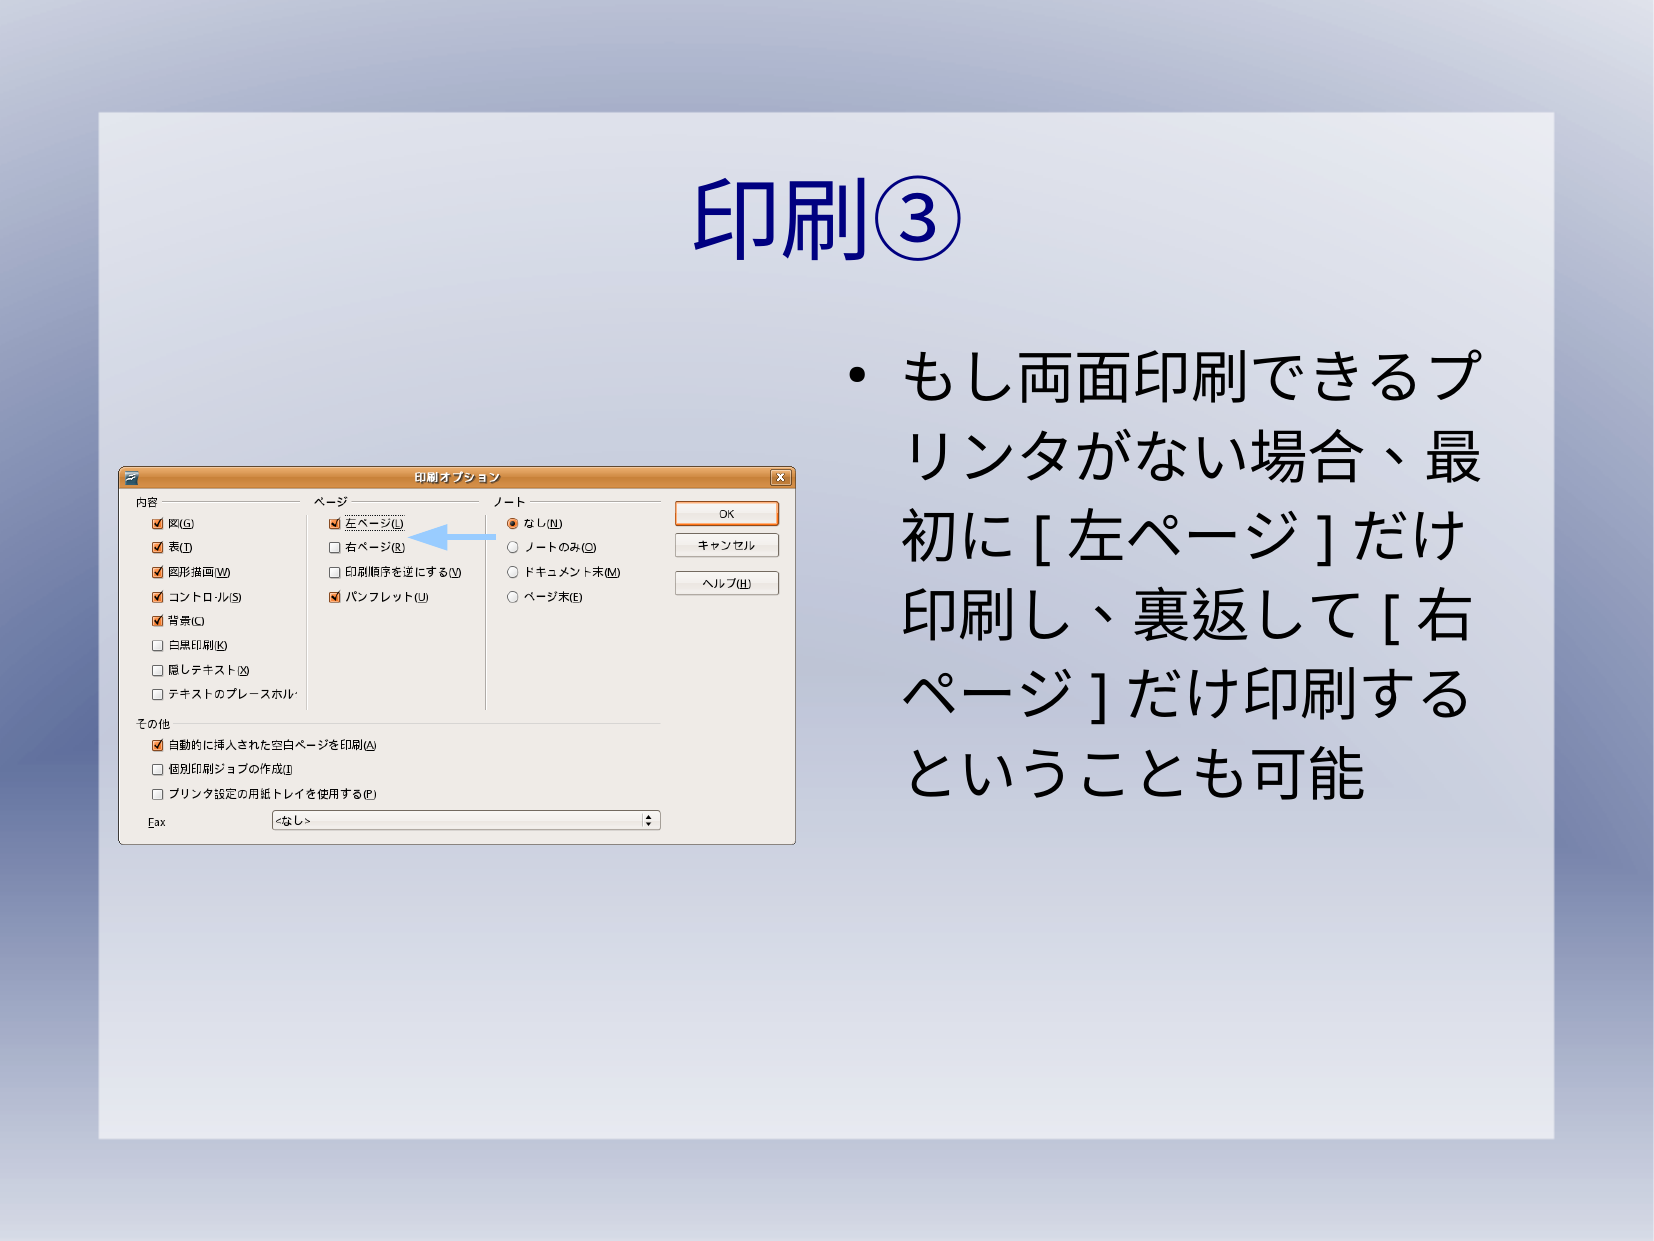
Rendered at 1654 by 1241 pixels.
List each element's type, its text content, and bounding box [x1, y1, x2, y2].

title 印刷③ [118, 121, 1536, 315]
picture [0, 0, 1654, 1241]
list もし両面印刷できるプリンタがない場合、最初に[左ページ]だけ印刷し、裏返して[右ページ]だけ印刷するということも可能 [829, 336, 1507, 960]
